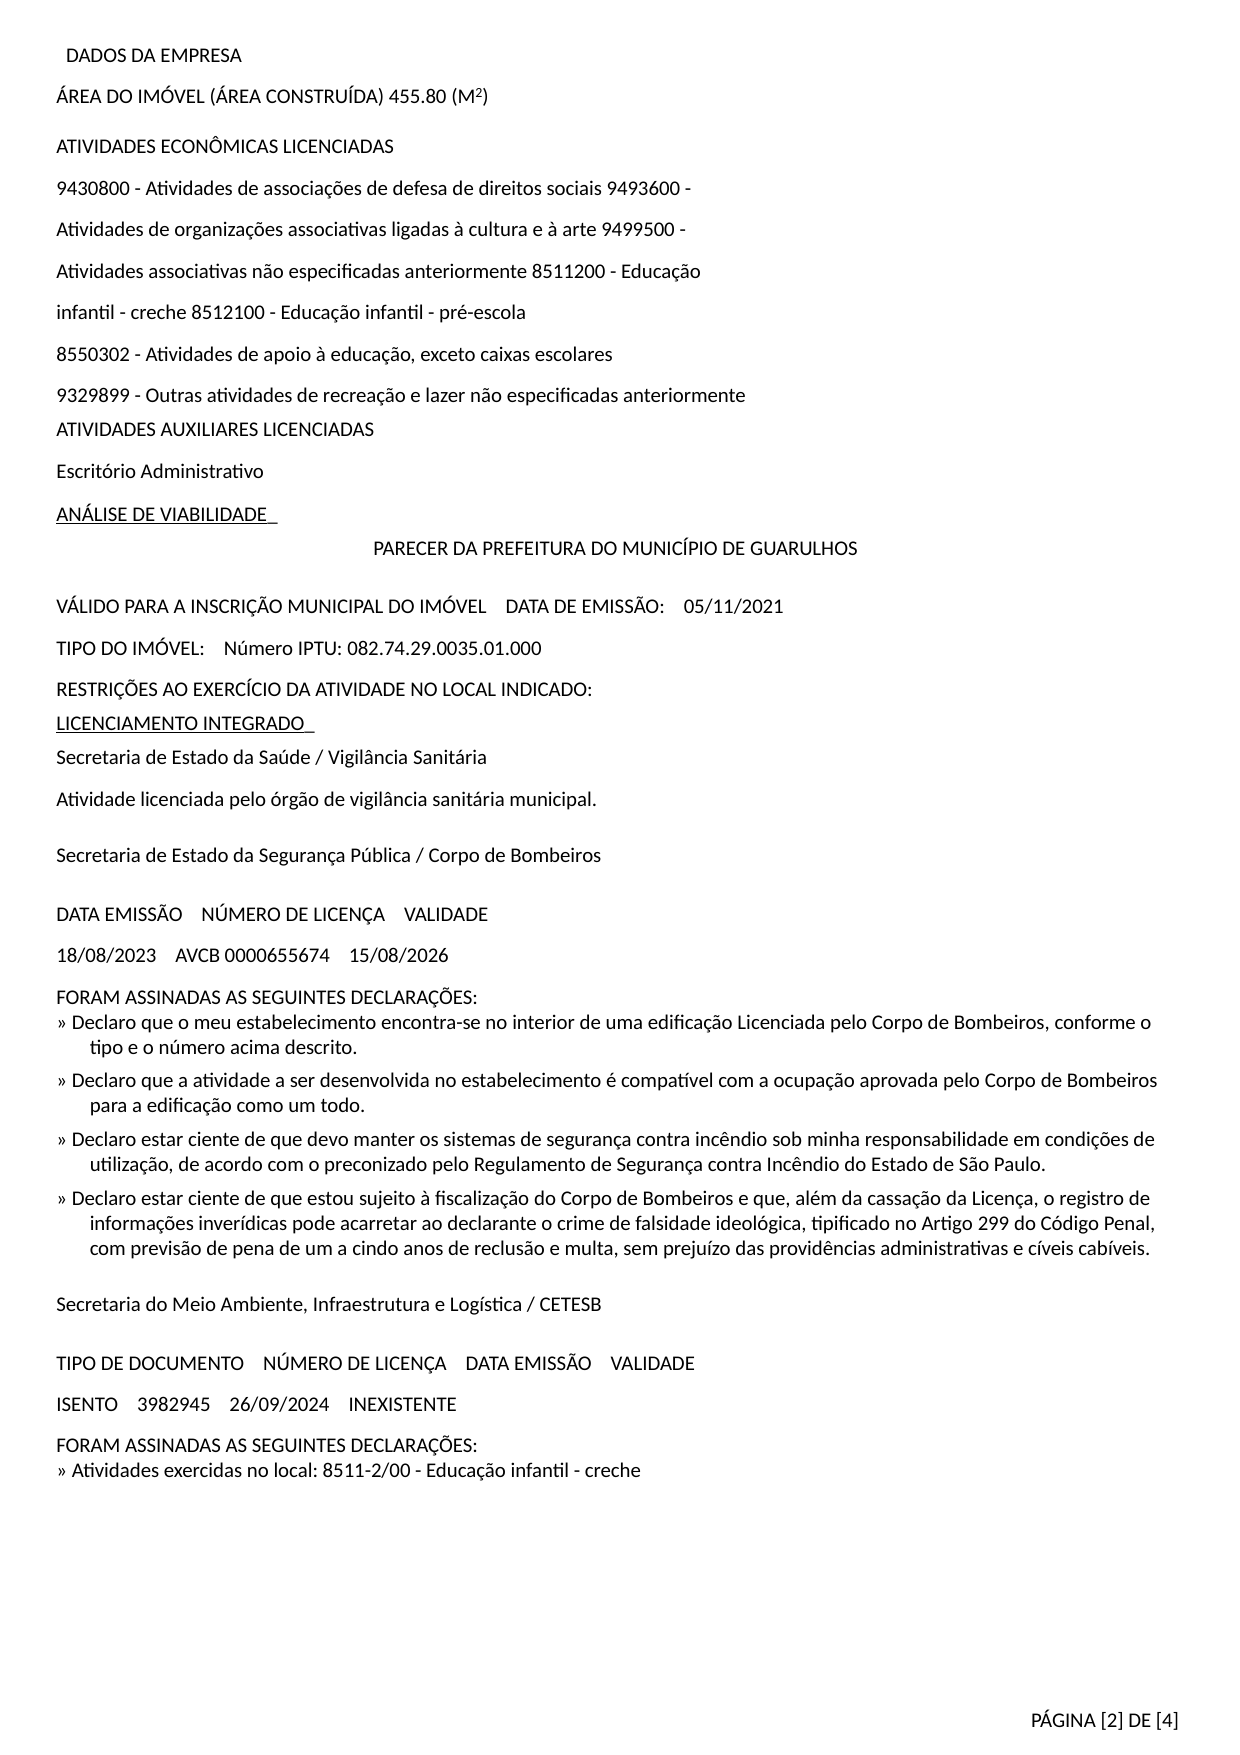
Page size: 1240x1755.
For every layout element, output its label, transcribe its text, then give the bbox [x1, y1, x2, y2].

text_box ÁREA DO IMÓVEL (ÁREA CONSTRUÍDA) 455.80 (M2) ATIVIDADES ECONÔMICAS LICENCIADAS 9430800 - Atividades de associações de defesa de direitos sociais 9493600 - Atividades de organizações associativas ligadas à cultura e à arte 9499500 - Atividades associativas não especificadas anteriormente 8511200 - Educação infantil - creche 8512100 - Educação infantil - pré-escola 8550302 - Atividades de apoio à educação, exceto caixas escolares 9329899 - Outras atividades de recreação e lazer não especificadas anteriormente ATIVIDADES AUXILIARES LICENCIADAS Escritório Administrativo ANÁLISE DE VIABILIDADE_ PARECER DA PREFEITURA DO MUNICÍPIO DE GUARULHOS VÁLIDO PARA A INSCRIÇÃO MUNICIPAL DO IMÓVEL DATA DE EMISSÃO: 05/11/2021 TIPO DO IMÓVEL: Número IPTU: 082.74.29.0035.01.000 RESTRIÇÕES AO EXERCÍCIO DA ATIVIDADE NO LOCAL INDICADO: LICENCIAMENTO INTEGRADO_ Secretaria de Estado da Saúde / Vigilância Sanitária Atividade licenciada pelo órgão de vigilância sanitária municipal. Secretaria de Estado da Segurança Pública / Corpo de Bombeiros DATA EMISSÃO NÚMERO DE LICENÇA VALIDADE 18/08/2023 AVCB 0000655674 15/08/2026 FORAM ASSINADAS AS SEGUINTES DECLARAÇÕES: » Declaro que o meu estabelecimento encontra-se no interior de uma edificação Licenciada pelo Corpo de Bombeiros, conforme o tipo e o número acima descrito. » Declaro que a atividade a ser desenvolvida no estabelecimento é compatível com a ocupação aprovada pelo Corpo de Bombeiros para a edificação como um todo. » Declaro estar ciente de que devo manter os sistemas de segurança contra incêndio sob minha responsabilidade em condições de utilização, de acordo com o preconizado pelo Regulamento de Segurança contra Incêndio do Estado de São Paulo. » Declaro estar ciente de que estou sujeito à fiscalização do Corpo de Bombeiros e que, além da cassação da Licença, o registro de informações inverídicas pode acarretar ao declarante o crime de falsidade ideológica, tipificado no Artigo 299 do Código Penal, com previsão de pena de um a cindo anos de reclusão e multa, sem prejuízo das providências administrativas e cíveis cabíveis. Secretaria do Meio Ambiente, Infraestrutura e Logística / CETESB TIPO DE DOCUMENTO NÚMERO DE LICENÇA DATA EMISSÃO VALIDADE ISENTO 3982945 26/09/2024 INEXISTENTE FORAM ASSINADAS AS SEGUINTES DECLARAÇÕES: » Atividades exercidas no local: 8511-2/00 - Educação infantil - creche [56, 83, 1174, 1657]
text_box DADOS DA EMPRESA [66, 42, 252, 61]
text_box PÁGINA [2] DE [4] [1031, 1707, 1184, 1734]
